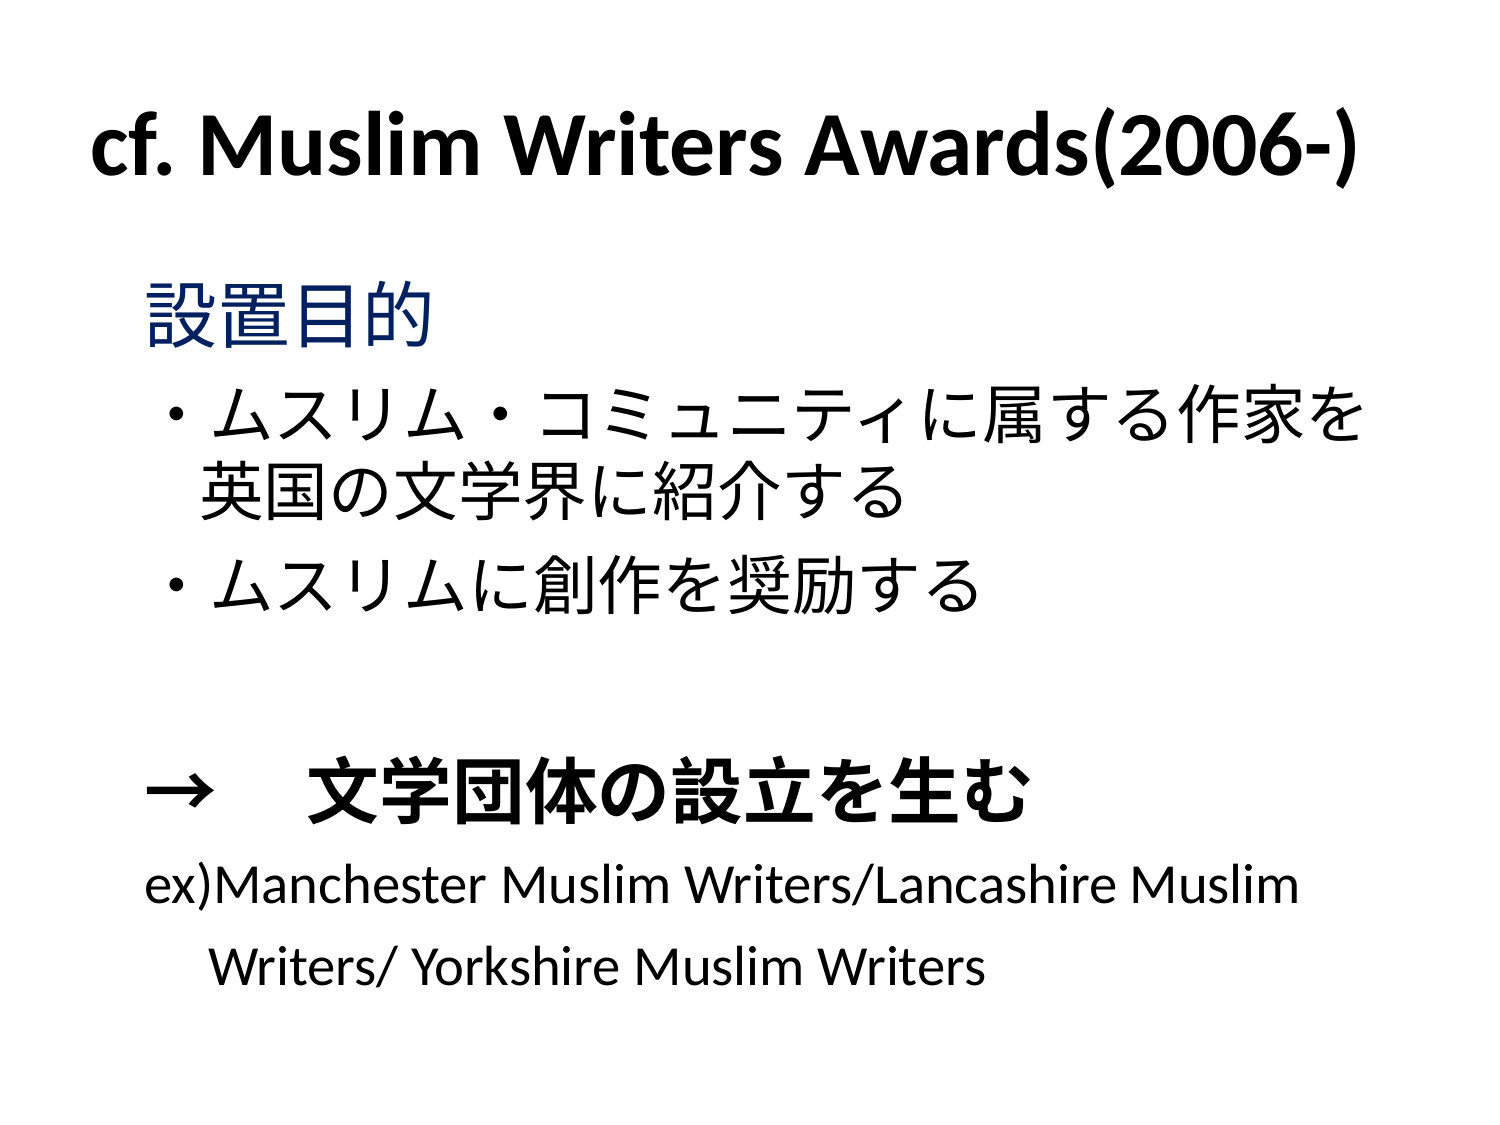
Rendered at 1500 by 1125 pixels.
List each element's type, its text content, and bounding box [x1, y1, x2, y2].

list 設置目的 ・ムスリム・コミュニティに属する作家を英国の文学界に紹介する ・ムスリムに創作を奨励する → 文学団体の設立を生む ex)Manchester Muslim Writers/Lancashire Muslim Writers/ Yorkshire Muslim Writers [53, 267, 1404, 1017]
title cf. Muslim Writers Awards(2006-) [75, 66, 1426, 197]
